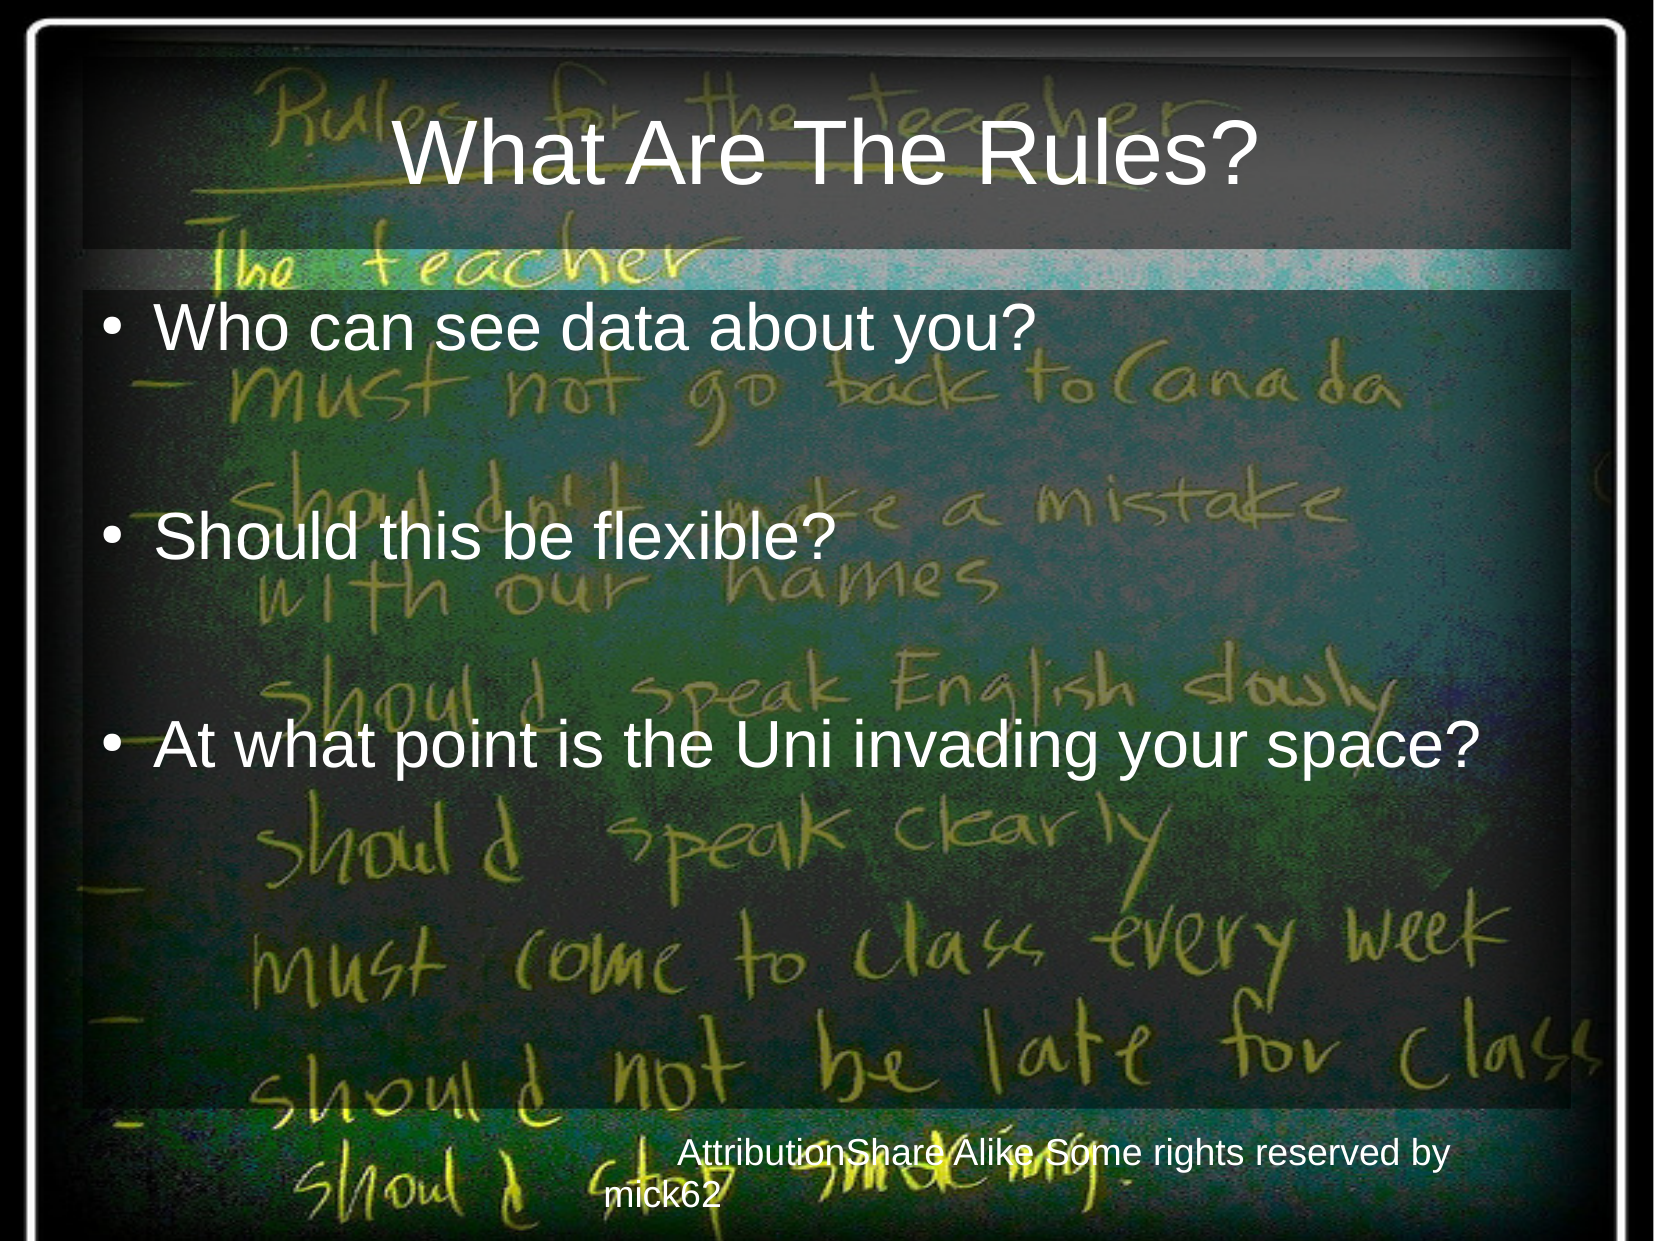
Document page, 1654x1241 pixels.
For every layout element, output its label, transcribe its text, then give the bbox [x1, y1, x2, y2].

text_box AttributionShare Alike Some rights reserved by mick62 [588, 1124, 1595, 1182]
list Who can see data about you? Should this be flexible? At what point is the Uni invading your space? [82, 290, 1571, 1109]
title What Are The Rules? [82, 56, 1571, 250]
picture [0, 0, 1654, 1241]
